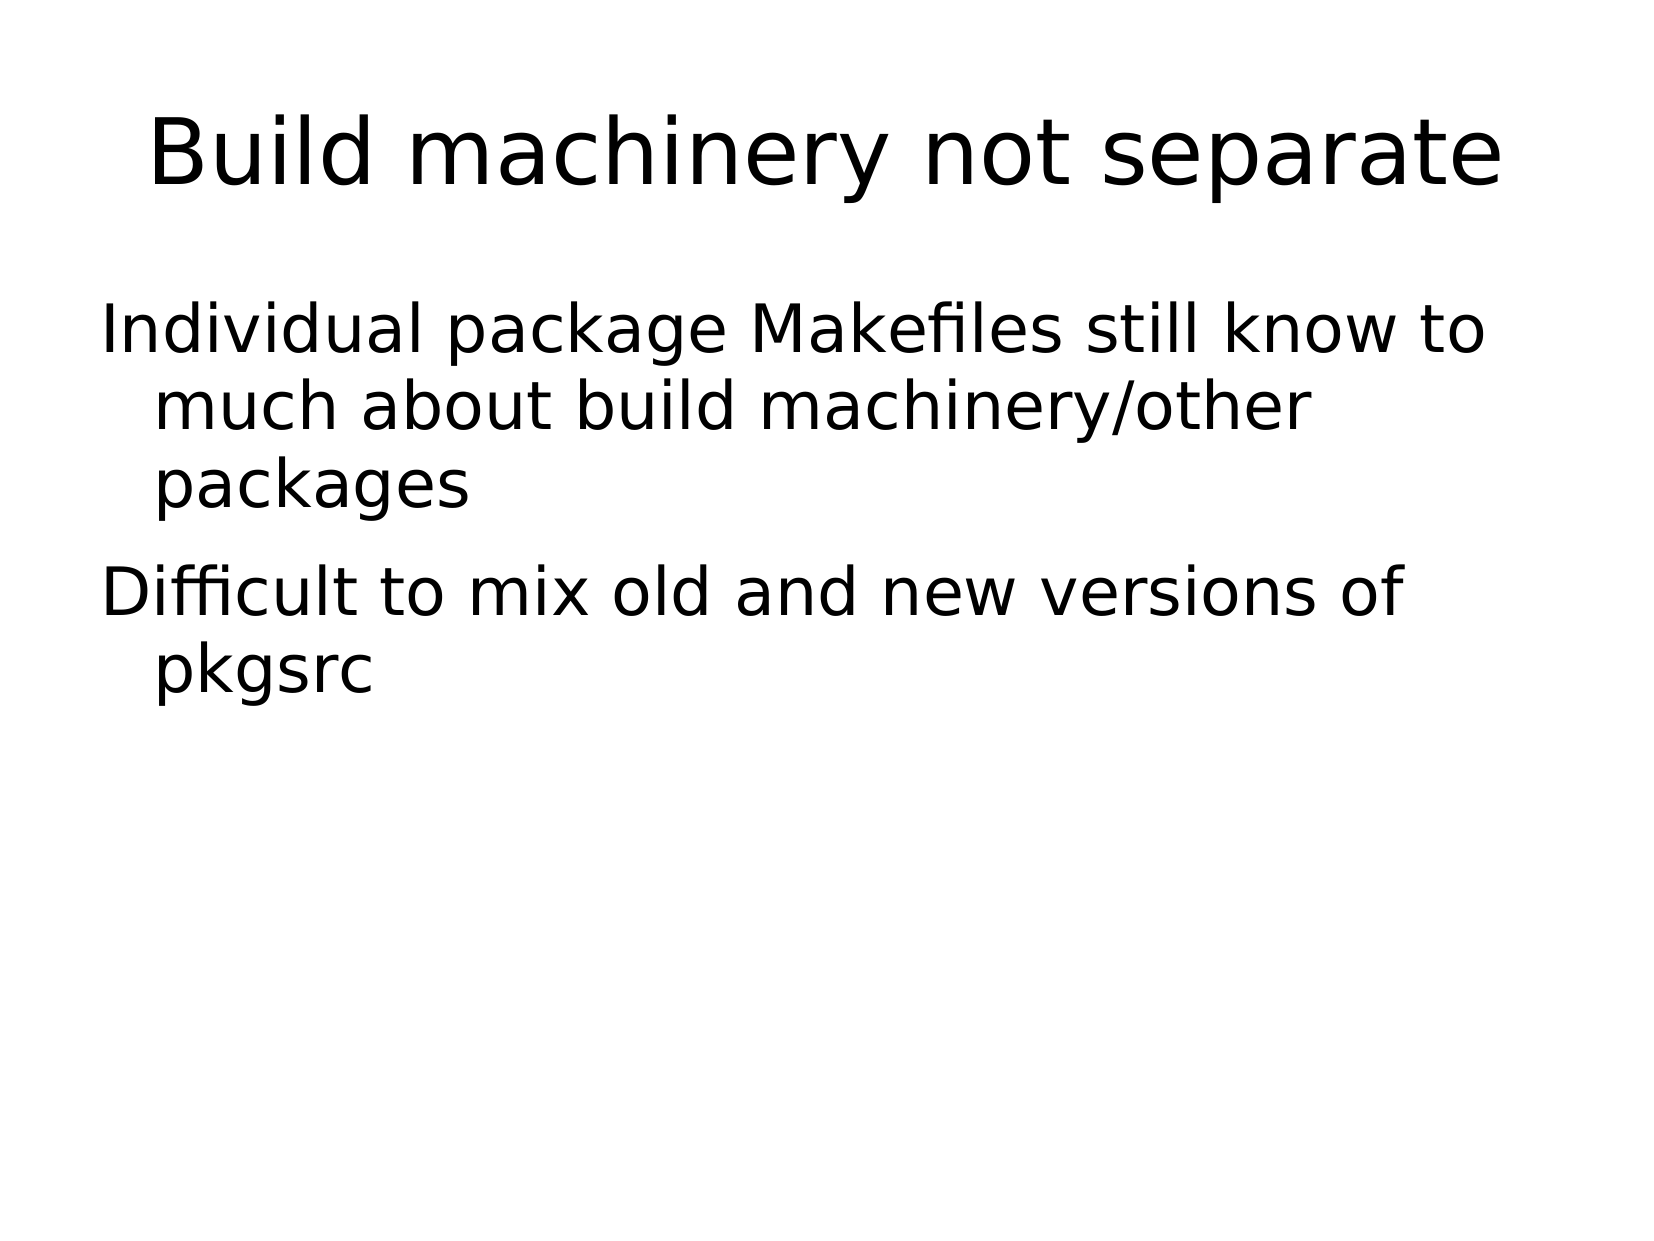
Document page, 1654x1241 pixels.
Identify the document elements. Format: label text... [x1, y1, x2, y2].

list Individual package Makefiles still know to much about build machinery/other packages Difficult to mix old and new versions of pkgsrc [82, 290, 1571, 1094]
title Build machinery not separate [82, 56, 1571, 250]
